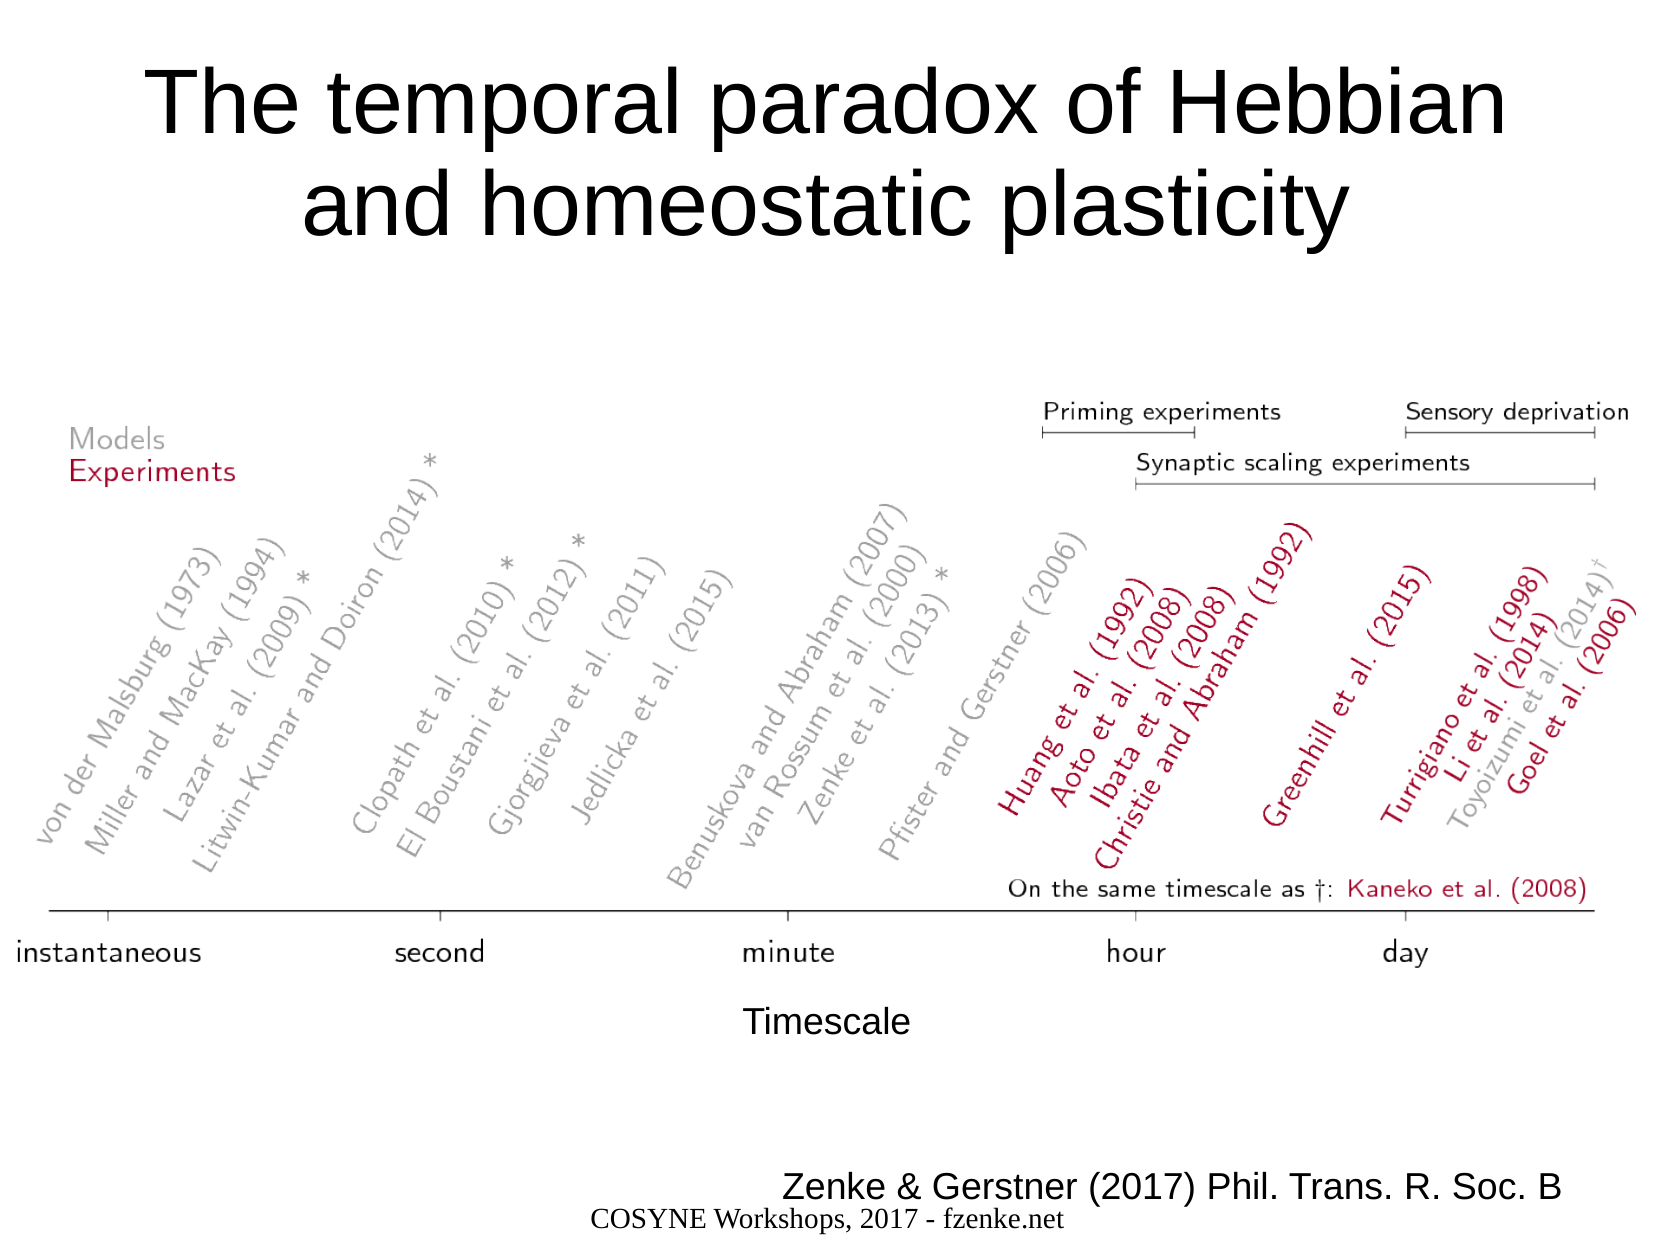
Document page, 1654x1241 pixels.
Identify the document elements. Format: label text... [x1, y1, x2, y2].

title The temporal paradox of Hebbian and homeostatic plasticity [82, 49, 1571, 257]
text_box Zenke & Gerstner (2017) Phil. Trans. R. Soc. B [752, 1158, 1578, 1241]
text_box Timescale [714, 993, 940, 1051]
picture [0, 395, 1654, 987]
